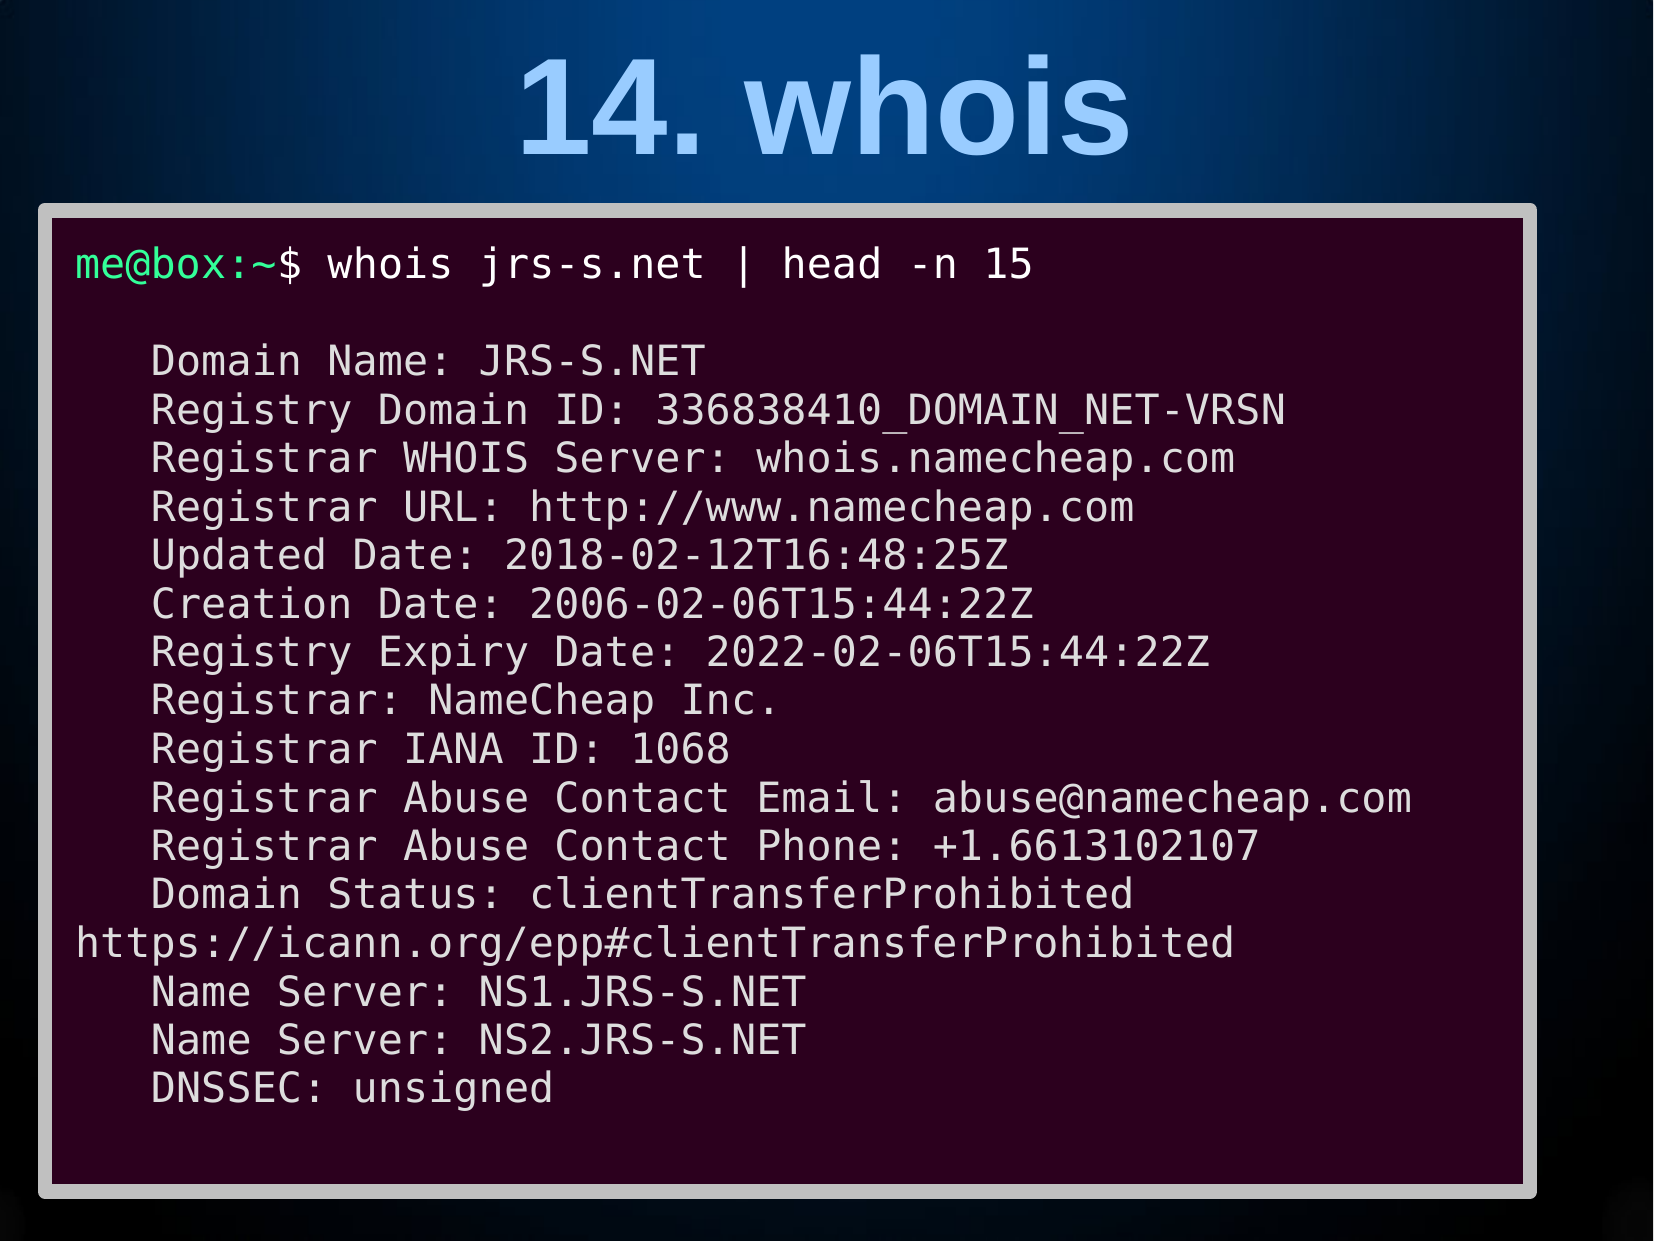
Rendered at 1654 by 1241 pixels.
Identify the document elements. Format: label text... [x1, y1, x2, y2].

title 14. whois [0, 2, 1651, 211]
list me@box:~$ whois jrs-s.net | head -n 15 Domain Name: JRS-S.NET Registry Domain ID: 336838410_DOMAIN_NET-VRSN Registrar WHOIS Server: whois.namecheap.com Registrar URL: http://www.namecheap.com Updated Date: 2018-02-12T16:48:25Z Creation Date: 2006-02-06T15:44:22Z Registry Expiry Date: 2022-02-06T15:44:22Z Registrar: NameCheap Inc. Registrar IANA ID: 1068 Registrar Abuse Contact Email: abuse@namecheap.com Registrar Abuse Contact Phone: +1.6613102107 Domain Status: clientTransferProhibited https://icann.org/epp#clientTransferProhibited Name Server: NS1.JRS-S.NET Name Server: NS2.JRS-S.NET DNSSEC: unsigned [45, 210, 1531, 1192]
picture [0, 0, 1654, 1241]
